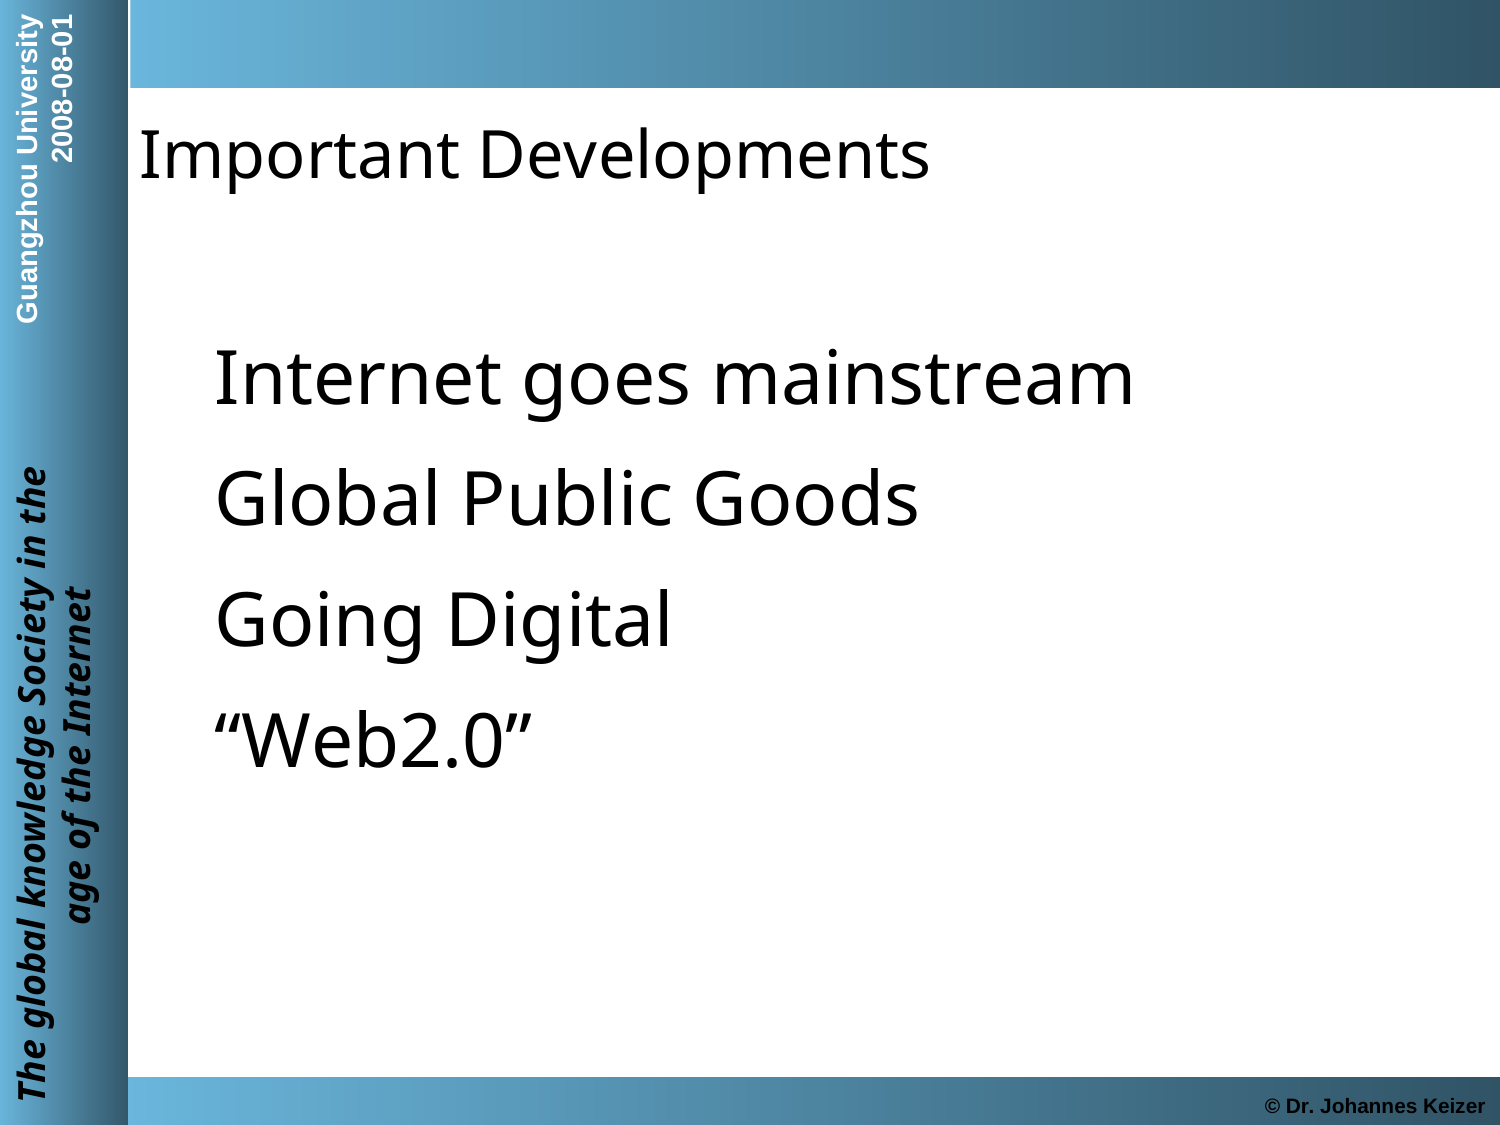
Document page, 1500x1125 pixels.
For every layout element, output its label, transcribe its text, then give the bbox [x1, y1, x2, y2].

list Important Developments Internet goes mainstream Global Public Goods Going Digital “Web2.0” [125, 99, 1472, 1063]
